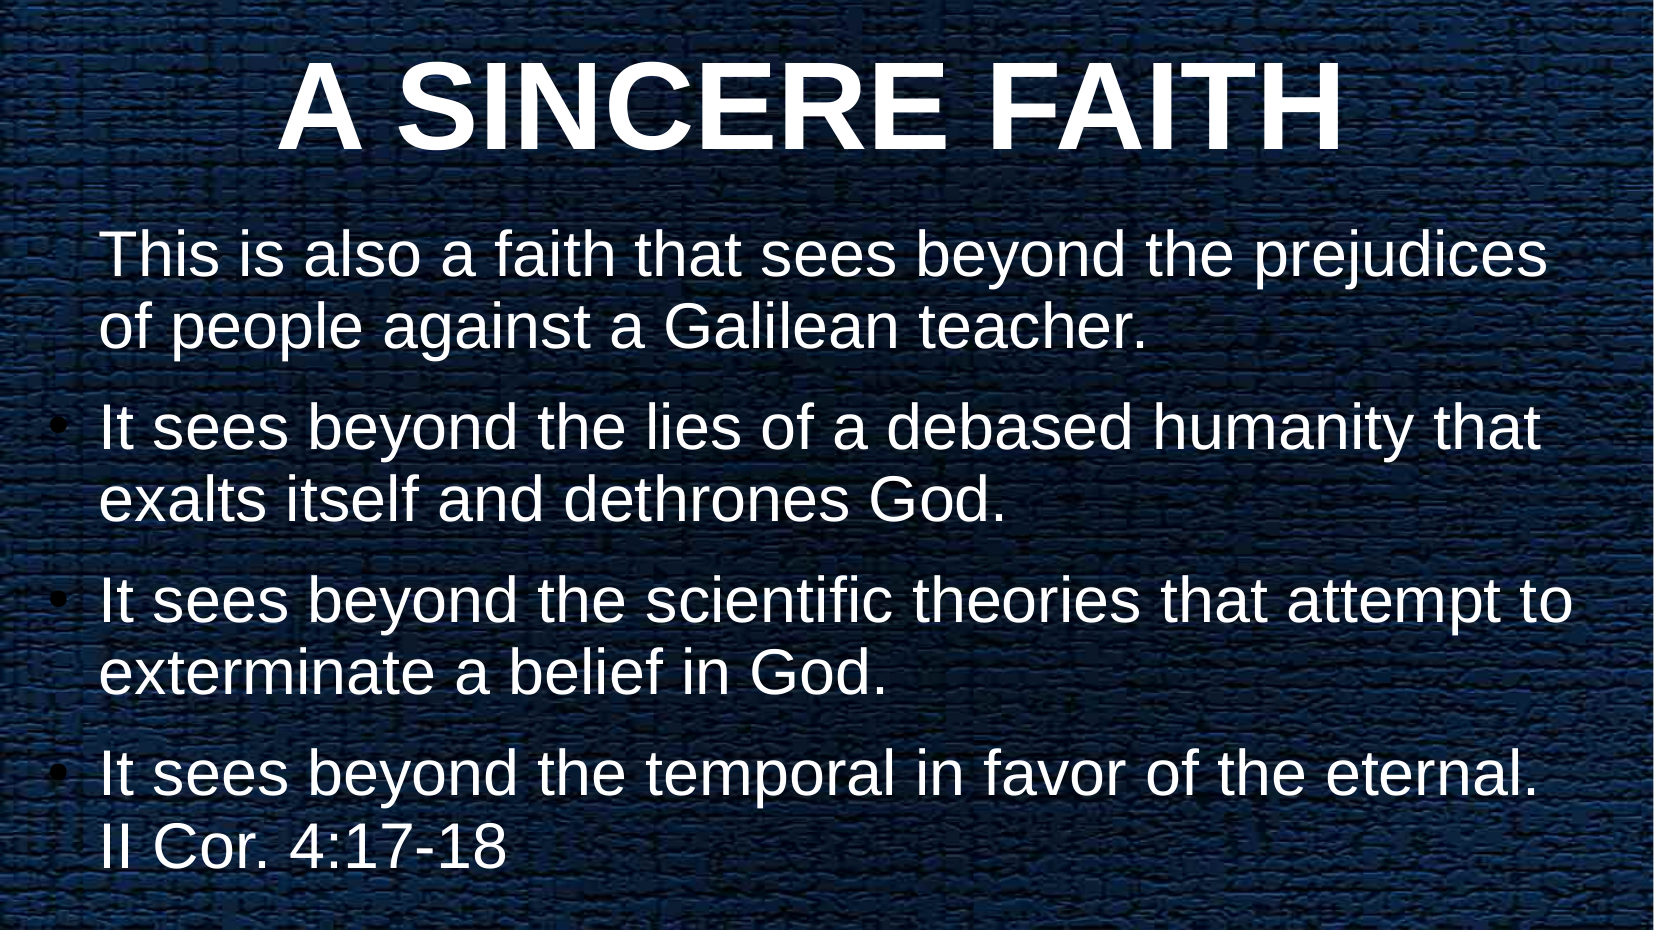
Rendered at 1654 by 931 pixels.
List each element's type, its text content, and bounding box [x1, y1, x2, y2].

title A SINCERE FAITH [67, 28, 1556, 185]
picture [0, 0, 1654, 930]
list This is also a faith that sees beyond the prejudices of people against a Galilean teacher. It sees beyond the lies of a debased humanity that exalts itself and dethrones God. It sees beyond the scientific theories that attempt to exterminate a belief in God. It sees beyond the temporal in favor of the eternal. II Cor. 4:17-18 [30, 217, 1621, 886]
